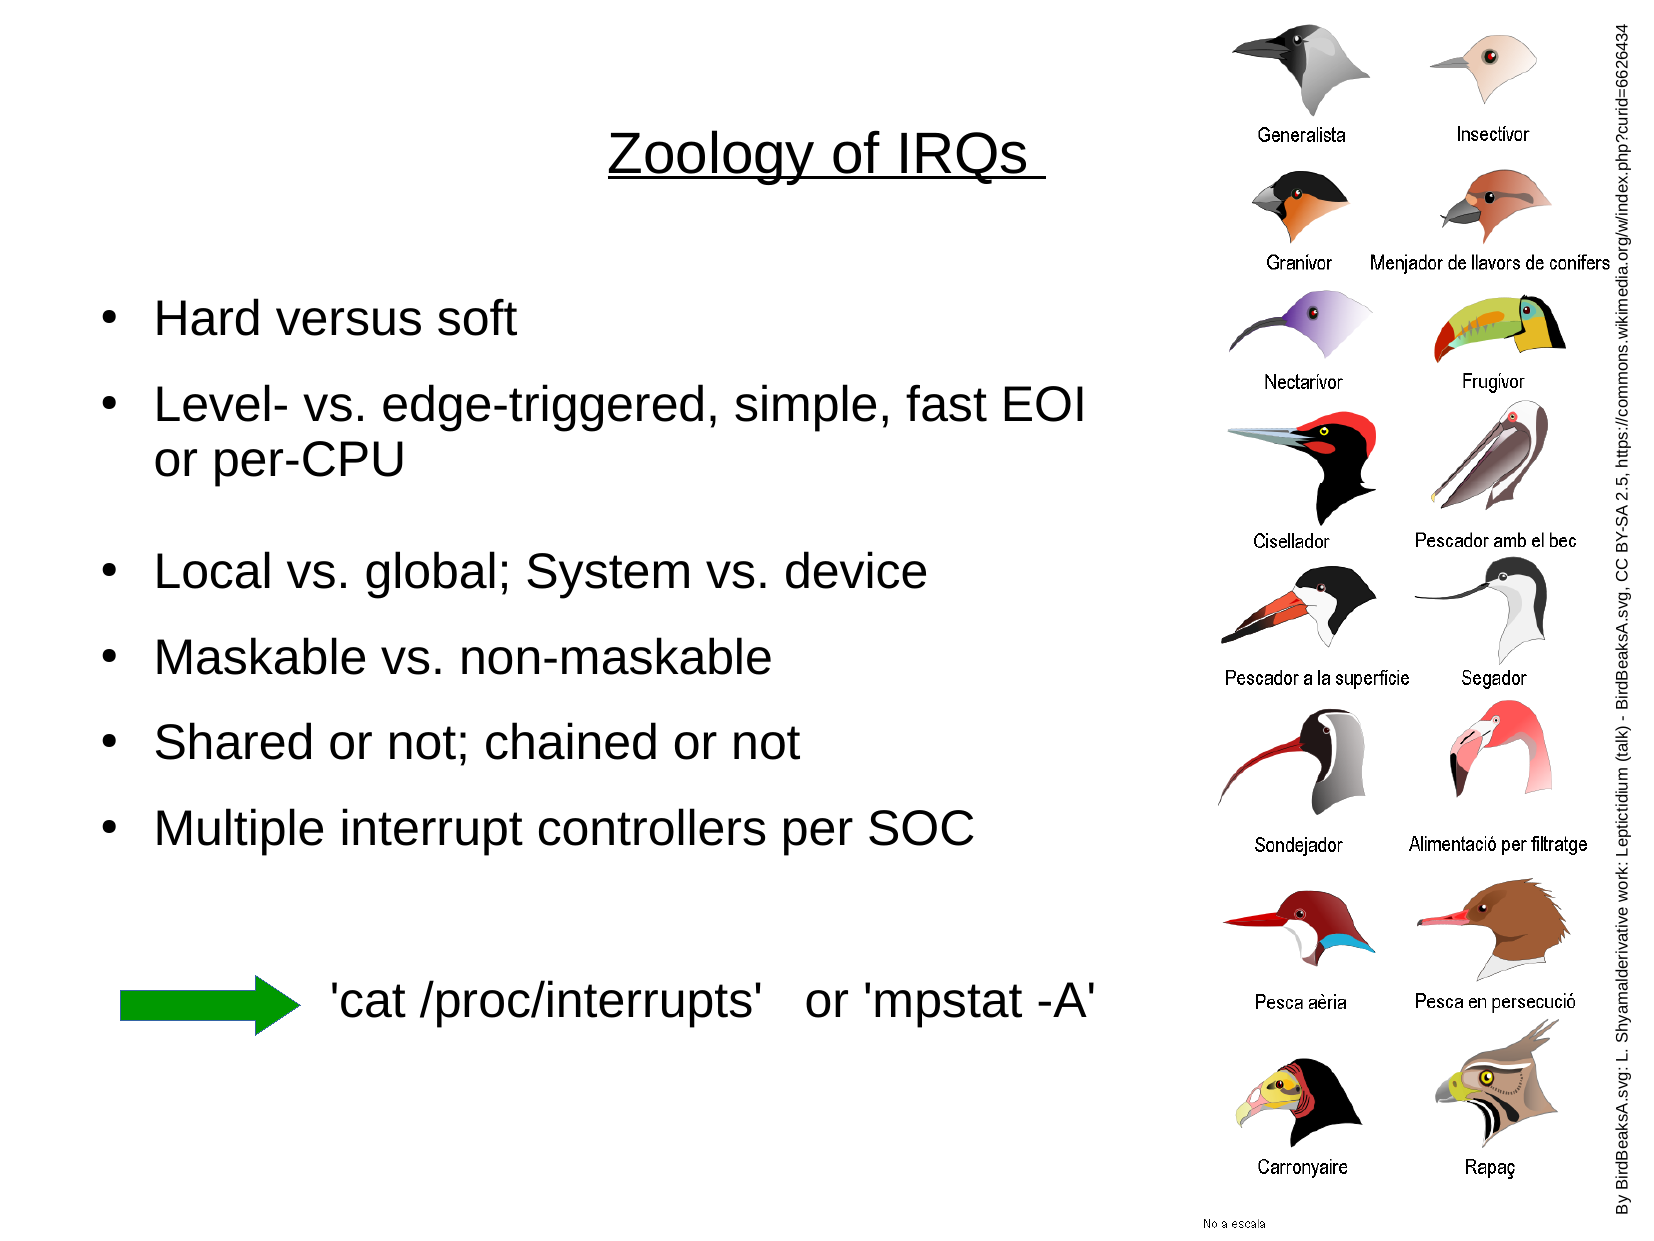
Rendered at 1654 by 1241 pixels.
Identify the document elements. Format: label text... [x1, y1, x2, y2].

title Zoology of IRQs [82, 49, 1200, 257]
list Hard versus soft Level- vs. edge-triggered, simple, fast EOI or per-CPU Local vs. global; System vs. device Maskable vs. non-maskable Shared or not; chained or not Multiple interrupt controllers per SOC [82, 290, 1200, 886]
text_box By BirdBeaksA.svg: L. Shyamalderivative work: Leptictidium (talk) - BirdBeaksA.svg, CC BY-SA 2.5, https://commons.wikimedia.org/w/index.php?curid=6626434 [1605, 0, 1639, 1231]
text_box [120, 975, 301, 1036]
text_box 'cat /proc/interrupts' or 'mpstat -A' [315, 964, 1141, 1036]
picture [1200, 0, 1617, 1241]
